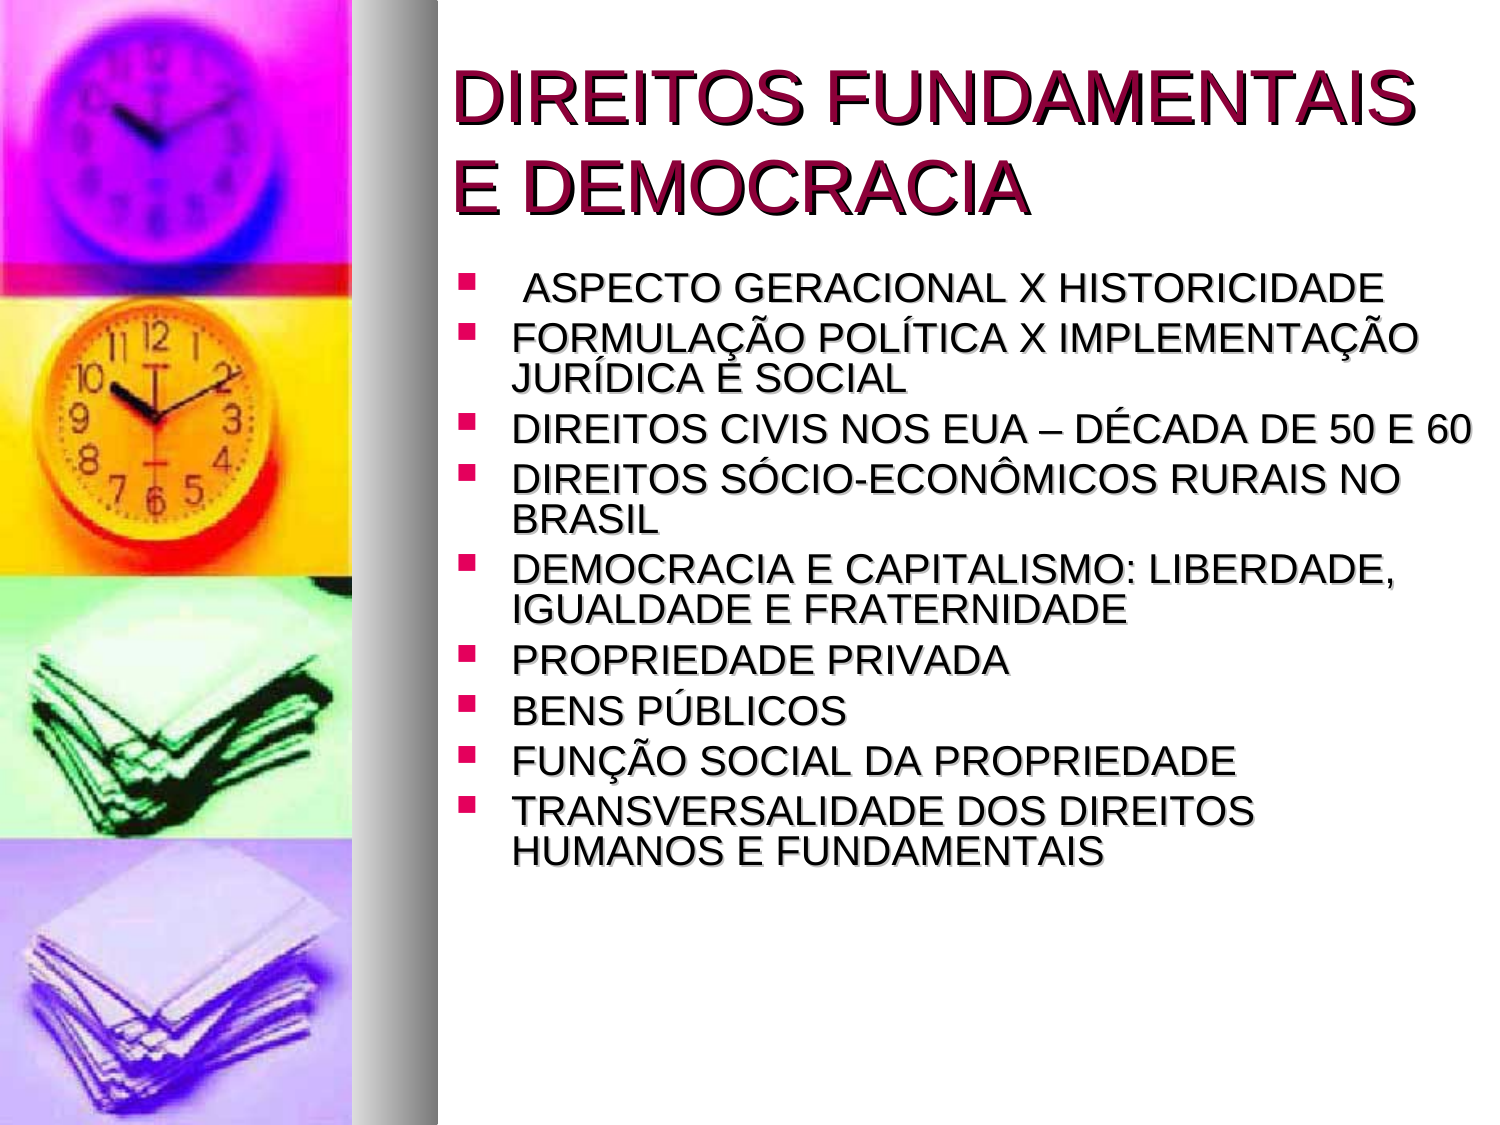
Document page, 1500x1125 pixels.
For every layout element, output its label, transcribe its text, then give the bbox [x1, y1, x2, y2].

picture [0, 0, 352, 1125]
title DIREITOS FUNDAMENTAIS E DEMOCRACIA [435, 37, 1486, 238]
list ASPECTO GERACIONAL X HISTORICIDADE FORMULAÇÃO POLÍTICA X IMPLEMENTAÇÃO JURÍDICA E SOCIAL DIREITOS CIVIS NOS EUA – DÉCADA DE 50 E 60 DIREITOS SÓCIO-ECONÔMICOS RURAIS NO BRASIL DEMOCRACIA E CAPITALISMO: LIBERDADE, IGUALDADE E FRATERNIDADE PROPRIEDADE PRIVADA BENS PÚBLICOS FUNÇÃO SOCIAL DA PROPRIEDADE TRANSVERSALIDADE DOS DIREITOS HUMANOS E FUNDAMENTAIS [441, 262, 1492, 1000]
